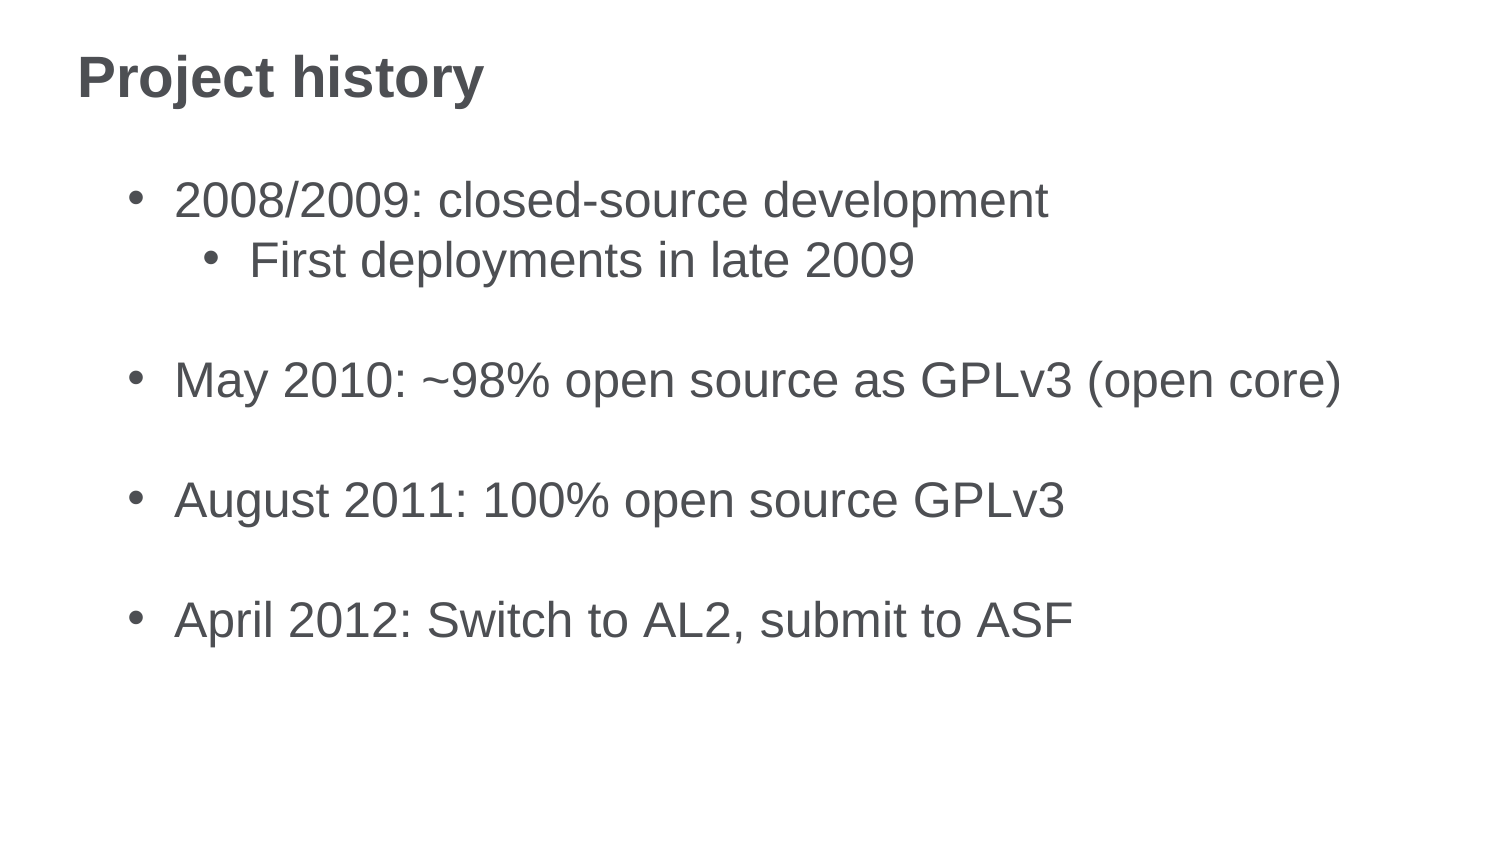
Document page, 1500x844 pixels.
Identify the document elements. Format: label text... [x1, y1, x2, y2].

title Project history [62, 21, 1435, 127]
text_box 2008/2009: closed-source development First deployments in late 2009 May 2010: ~98% open source as GPLv3 (open core) August 2011: 100% open source GPLv3 April 2012: Switch to AL2, submit to ASF [112, 159, 1376, 655]
